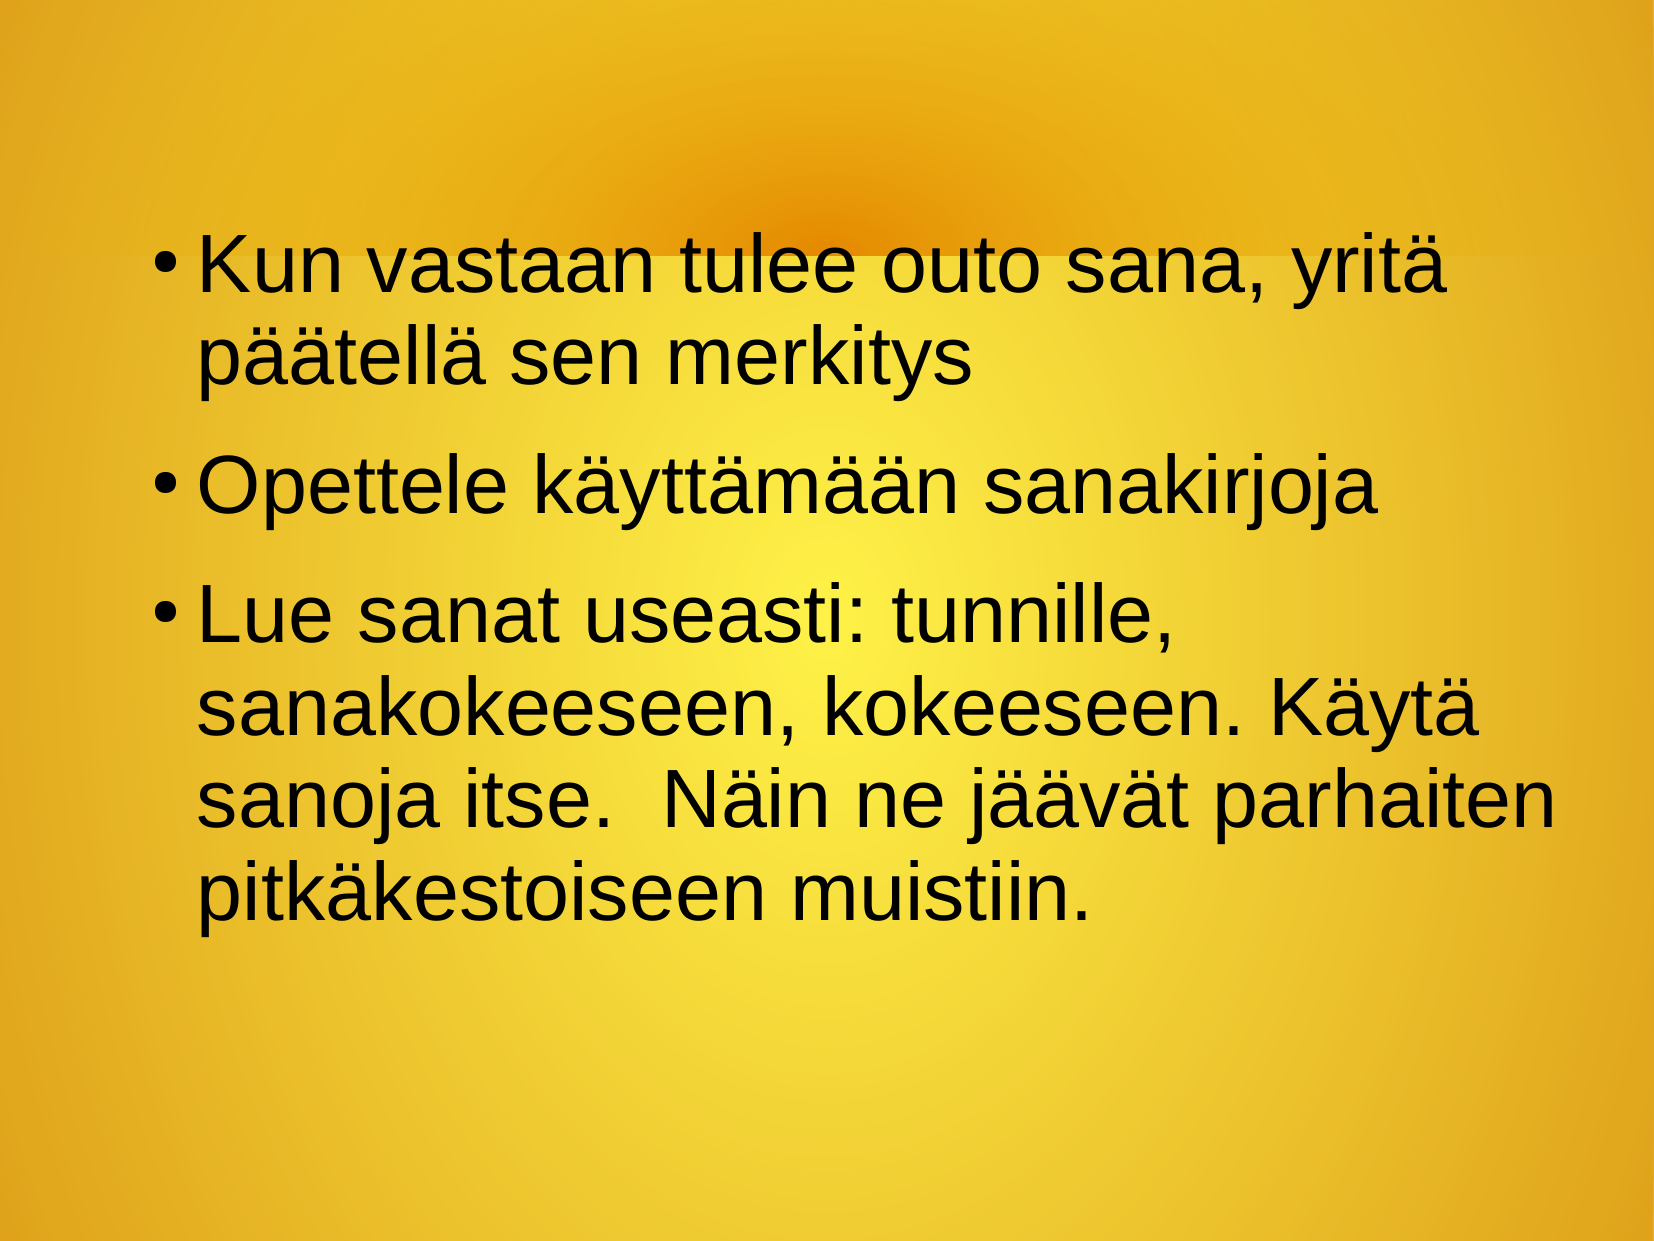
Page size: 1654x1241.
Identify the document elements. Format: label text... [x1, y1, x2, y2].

list Kun vastaan tulee outo sana, yritä päätellä sen merkitys Opettele käyttämään sanakirjoja Lue sanat useasti: tunnille, sanakokeeseen, kokeeseen. Käytä sanoja itse. Näin ne jäävät parhaiten pitkäkestoiseen muistiin. [135, 88, 1625, 945]
